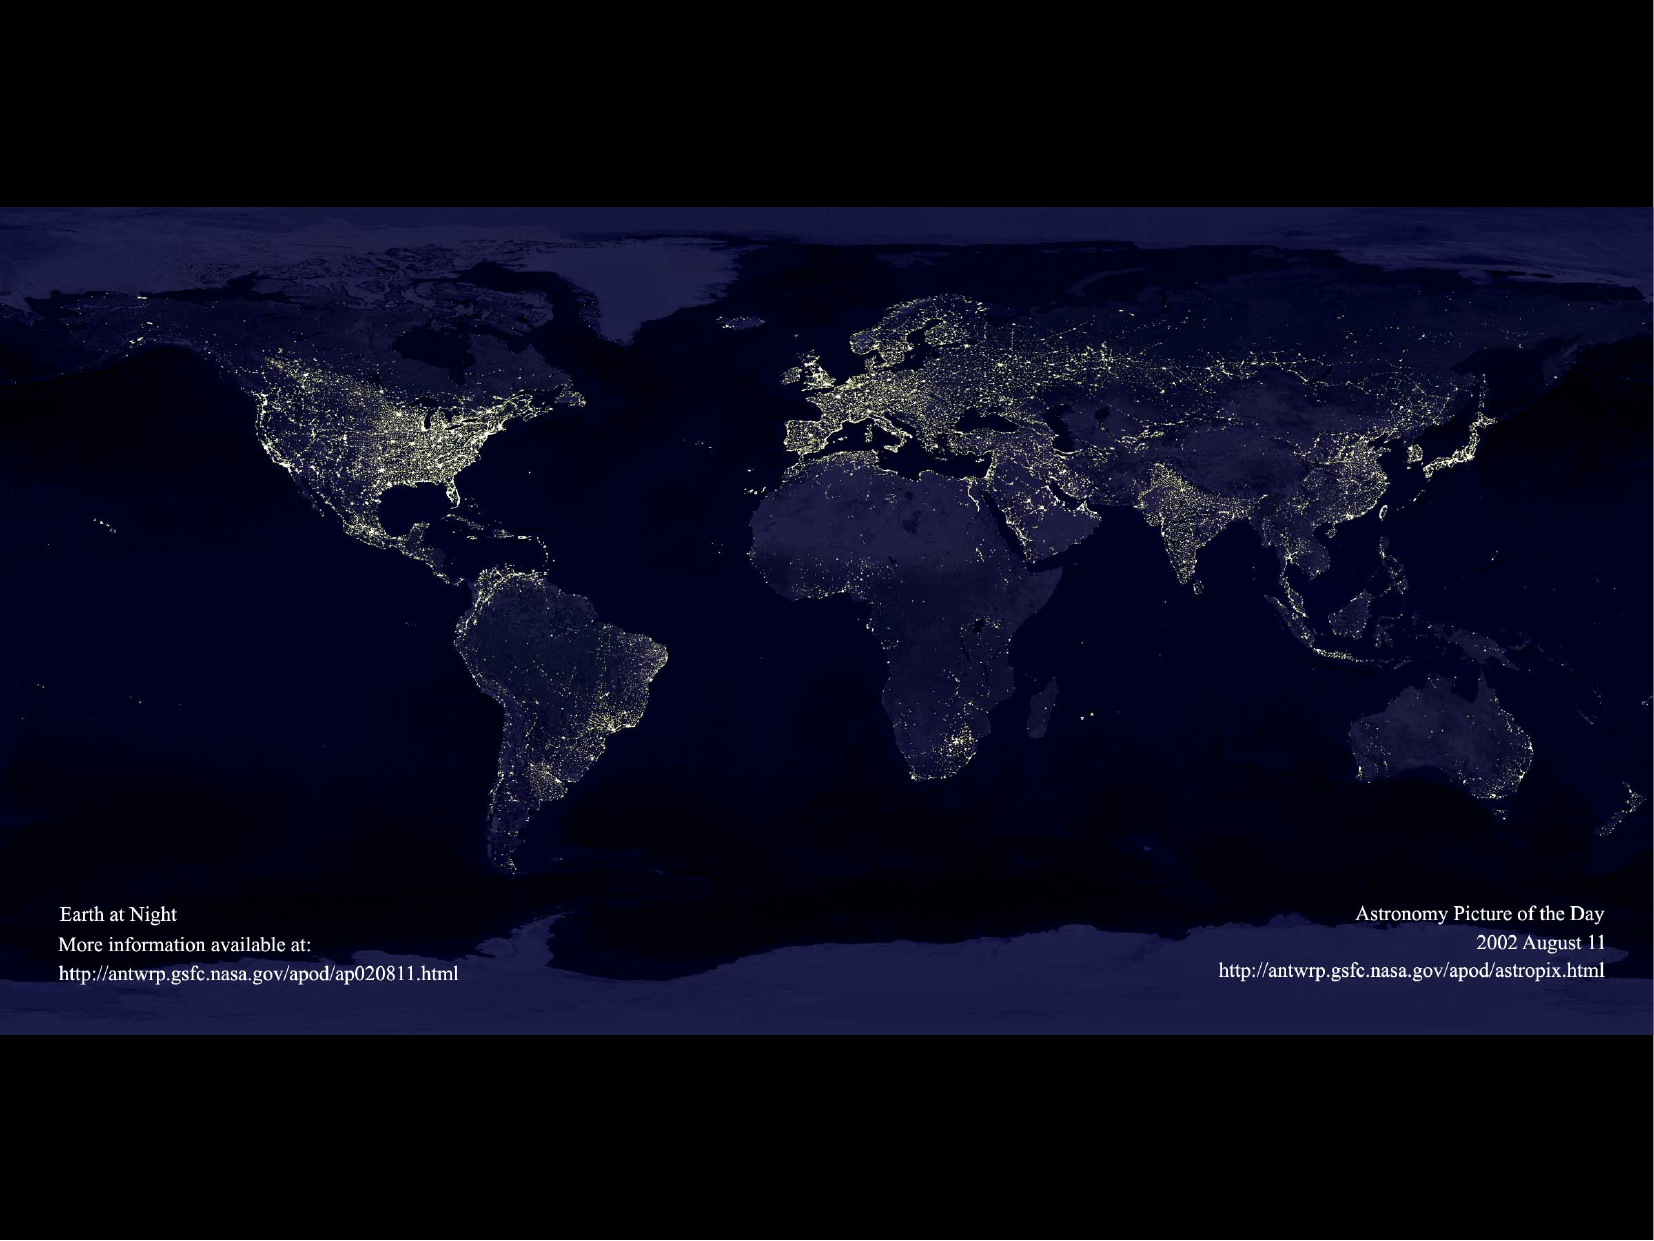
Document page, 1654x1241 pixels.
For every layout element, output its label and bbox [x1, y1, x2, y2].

picture [0, 207, 1654, 1035]
